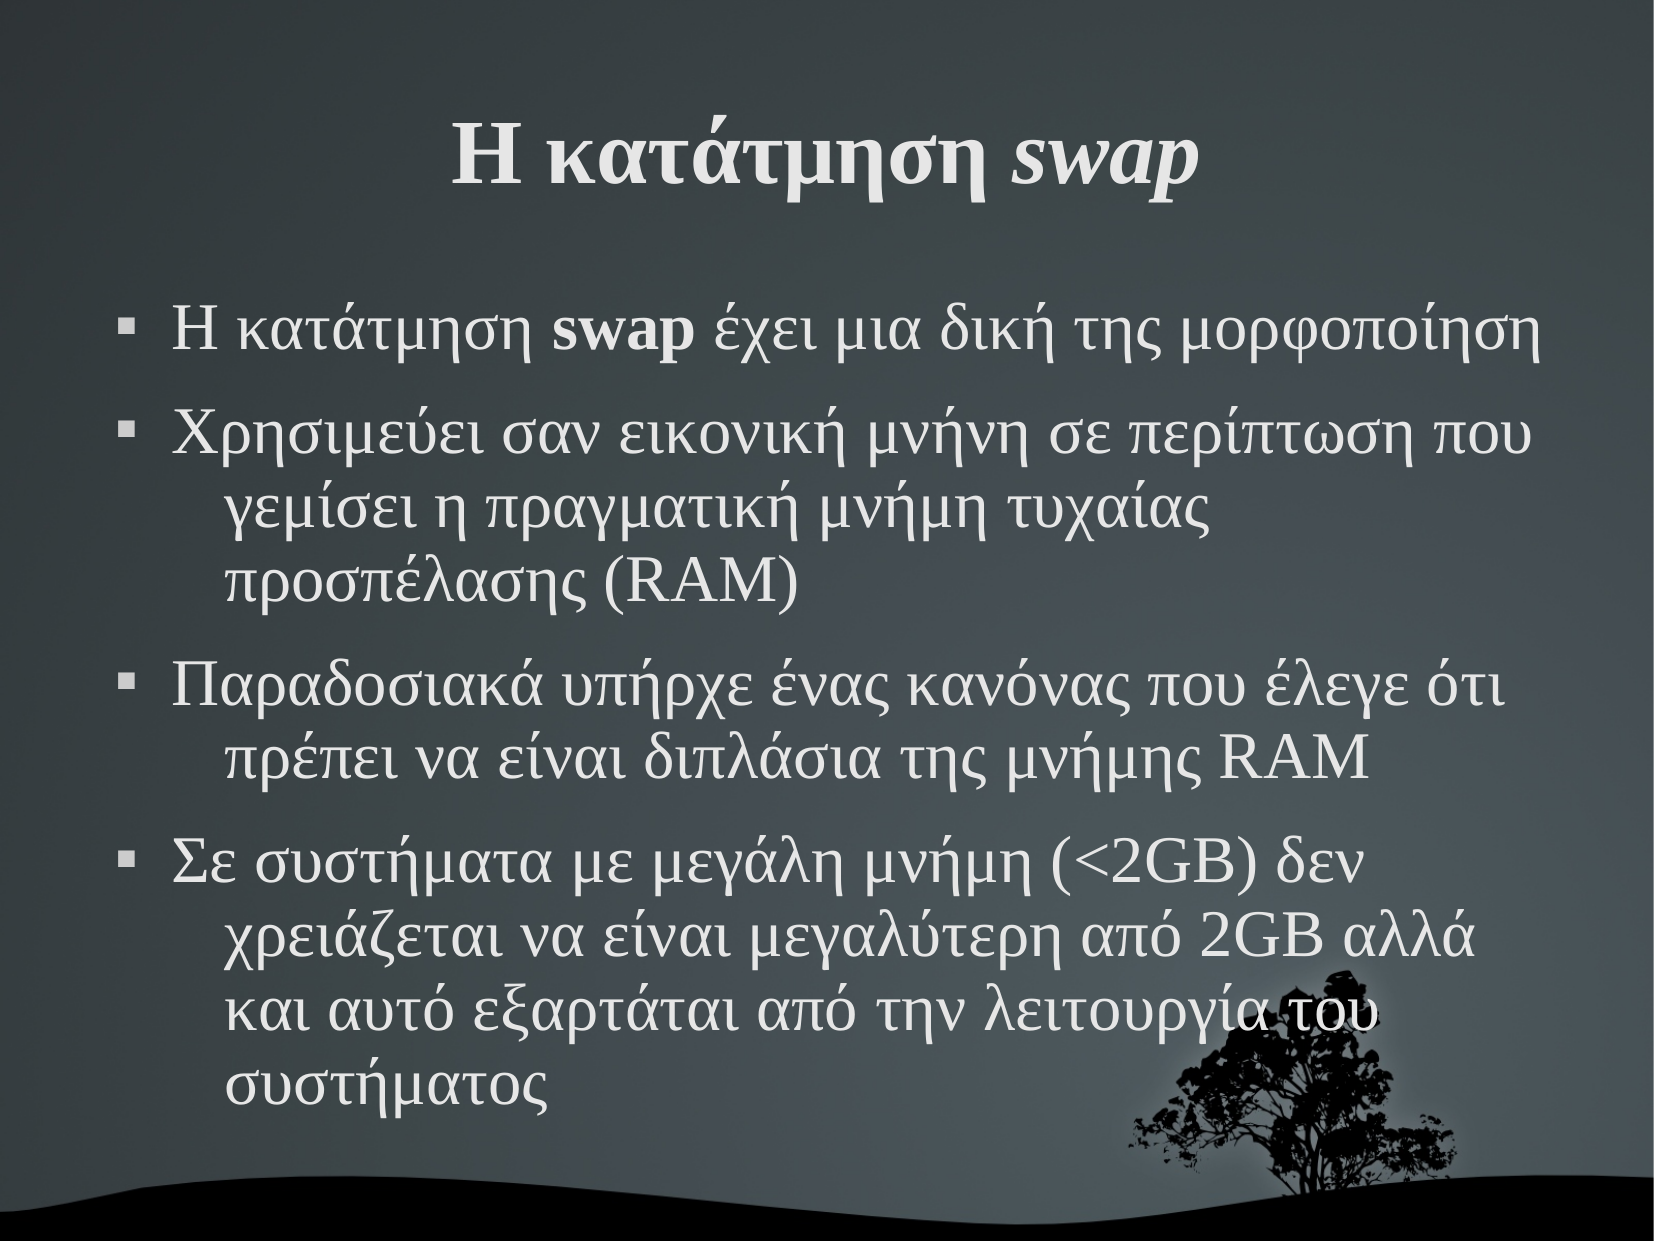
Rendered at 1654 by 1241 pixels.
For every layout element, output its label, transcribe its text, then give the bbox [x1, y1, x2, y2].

picture [0, 0, 1654, 1241]
list H κατάτμηση swap έχει μια δική της μορφοποίηση Χρησιμεύει σαν εικονική μνήνη σε περίπτωση που γεμίσει η πραγματική μνήμη τυχαίας προσπέλασης (RAM) Παραδοσιακά υπήρχε ένας κανόνας που έλεγε ότι πρέπει να είναι διπλάσια της μνήμης RAM Σε συστήματα με μεγάλη μνήμη (<2GB) δεν χρειάζεται να είναι μεγαλύτερη από 2GB αλλά και αυτό εξαρτάται από την λειτουργία του συστήματος [82, 290, 1571, 1194]
title Η κατάτμηση swap [82, 49, 1571, 257]
